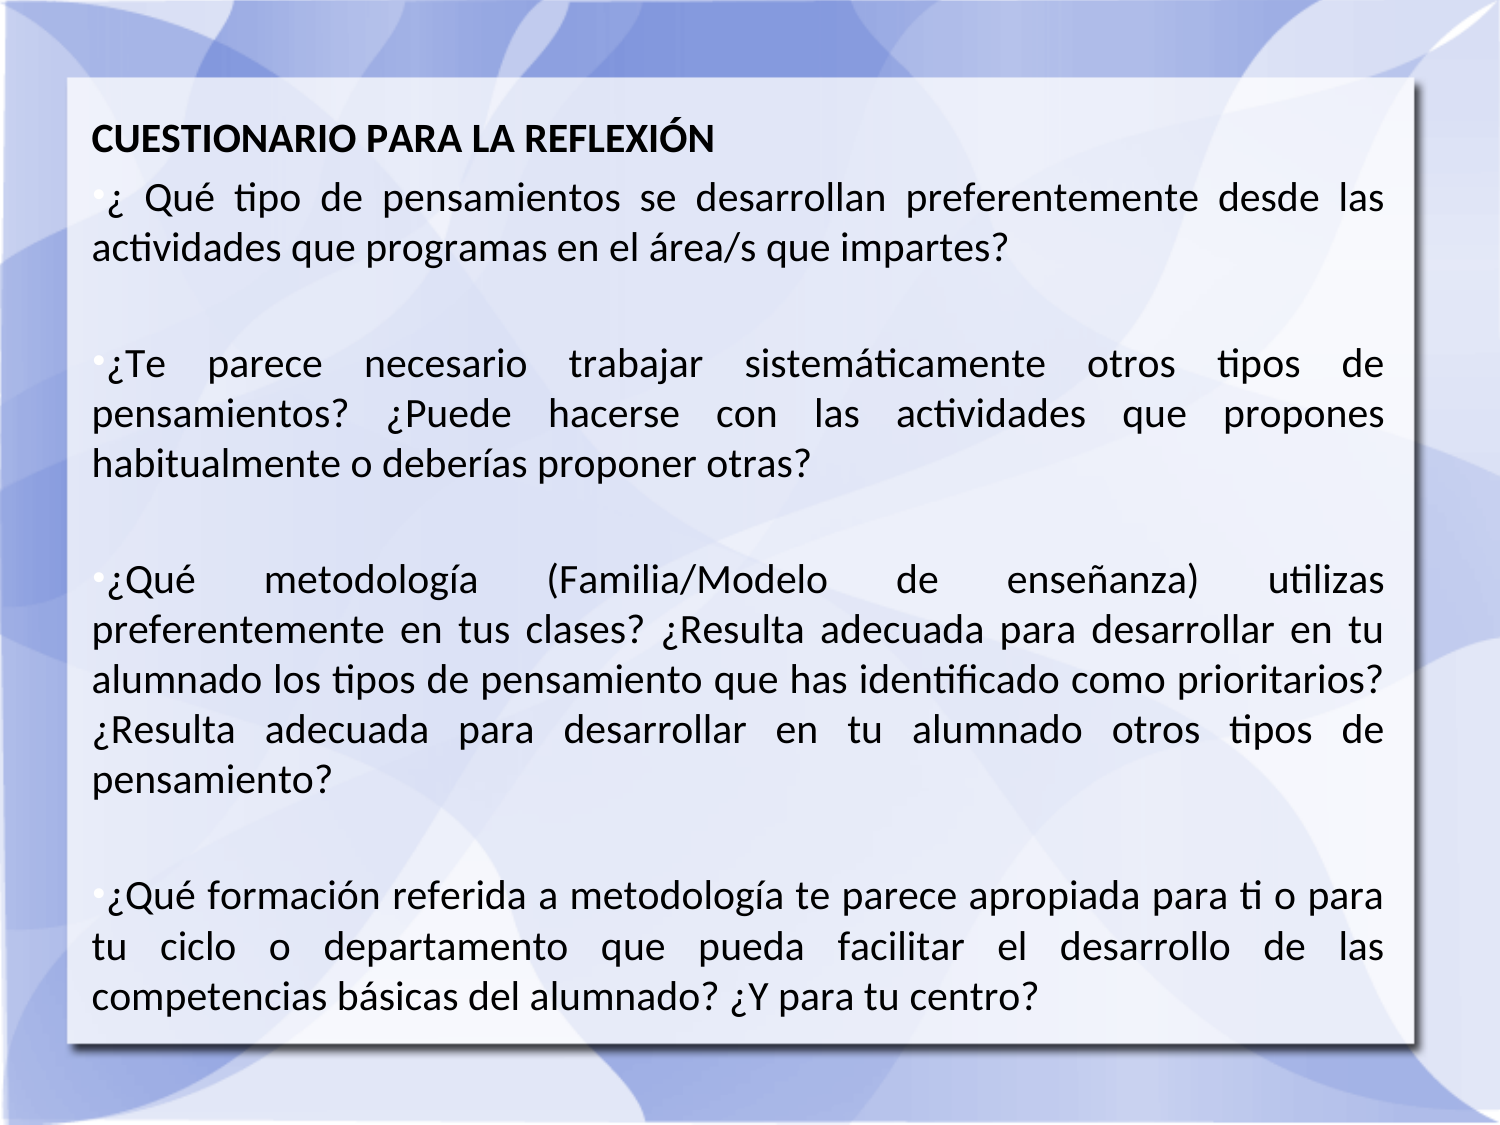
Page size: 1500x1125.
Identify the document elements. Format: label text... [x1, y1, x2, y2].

table_header CUESTIONARIO PARA LA REFLEXIÓN ¿ Qué tipo de pensamientos se desarrollan preferentemente desde las actividades que programas en el área/s que impartes? ¿Te parece necesario trabajar sistemáticamente otros tipos de pensamientos? ¿Puede hacerse con las actividades que propones habitualmente o deberías proponer otras? ¿Qué metodología (Familia/Modelo de enseñanza) utilizas preferentemente en tus clases? ¿Resulta adecuada para desarrollar en tu alumnado los tipos de pensamiento que has identificado como prioritarios? ¿Resulta adecuada para desarrollar en tu alumnado otros tipos de pensamiento? ¿Qué formación referida a metodología te parece apropiada para ti o para tu ciclo o departamento que pueda facilitar el desarrollo de las competencias básicas del alumnado? ¿Y para tu centro? [77, 100, 1400, 1039]
picture [0, 0, 1500, 1125]
